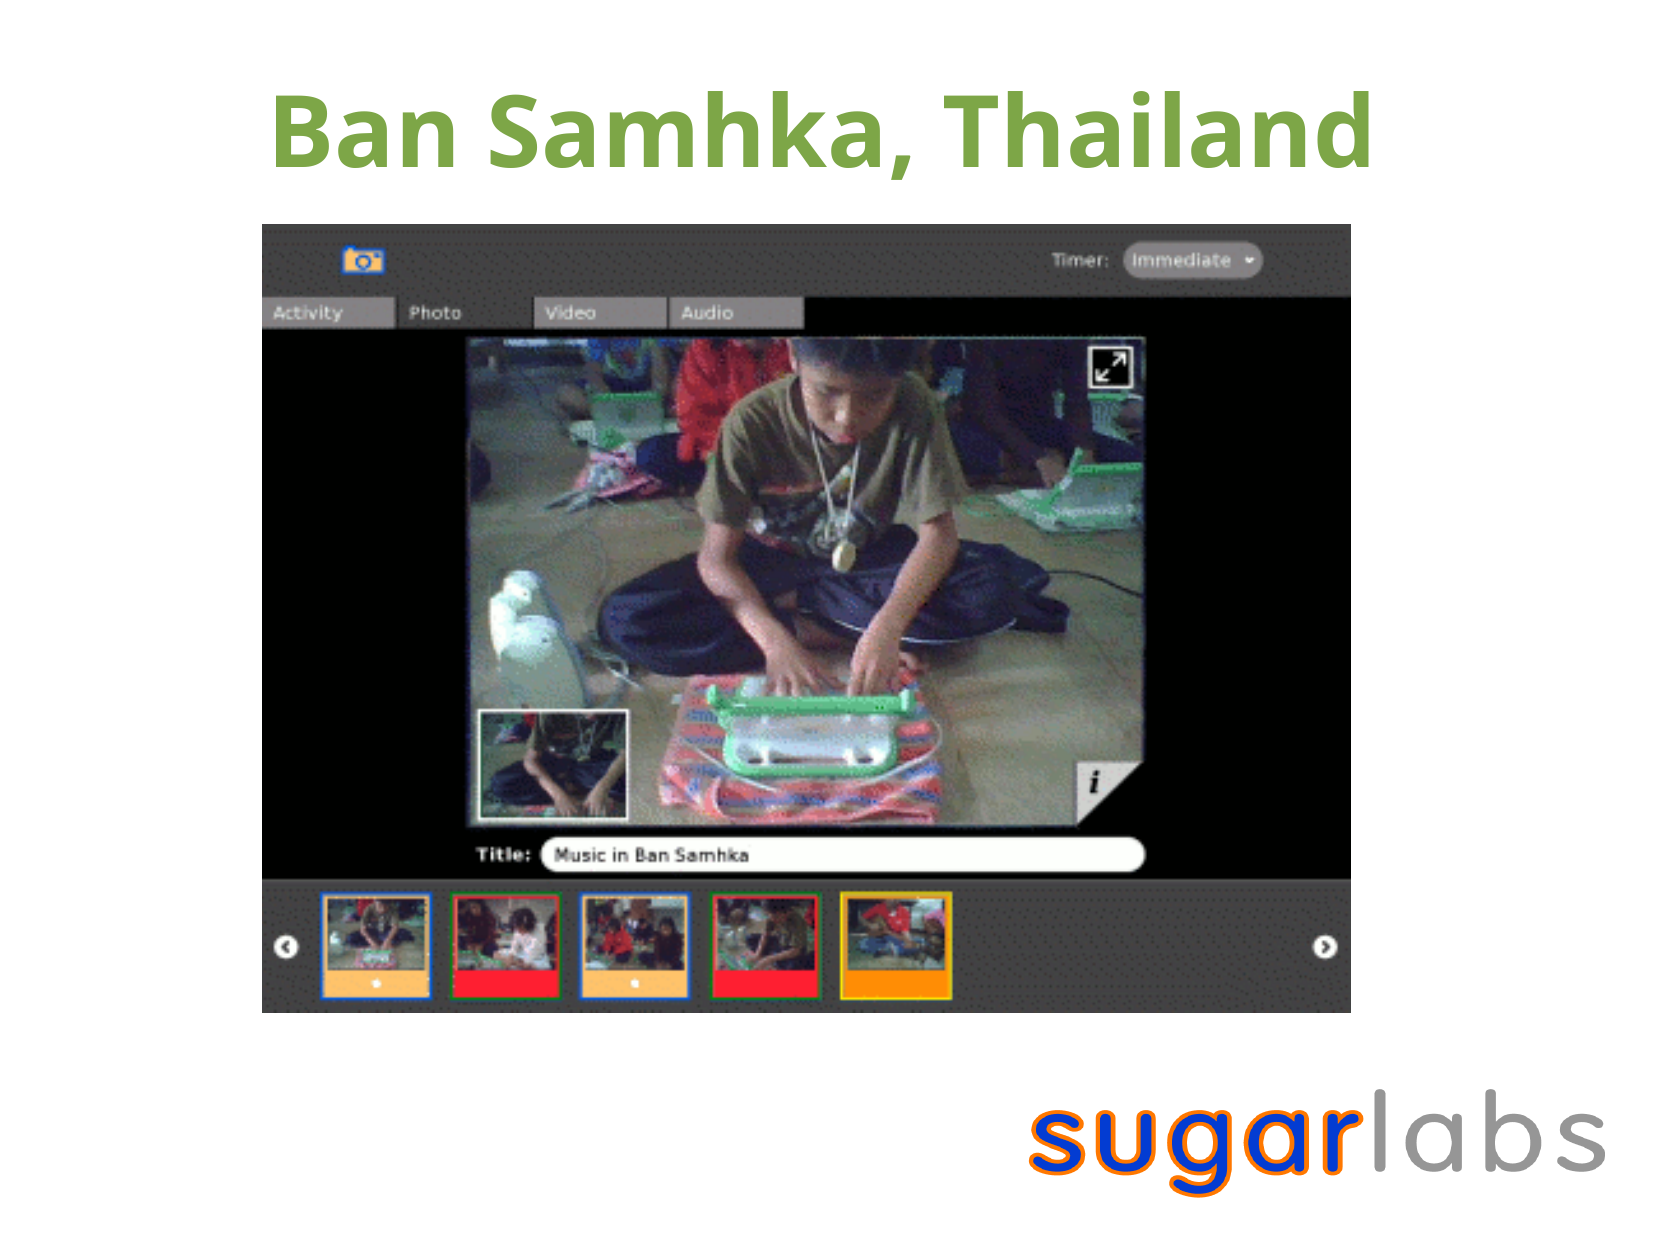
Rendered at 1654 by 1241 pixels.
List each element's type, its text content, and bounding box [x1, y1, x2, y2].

picture [262, 224, 1351, 1013]
picture [978, 1044, 1654, 1241]
title Ban Samhka, Thailand [75, 24, 1571, 232]
